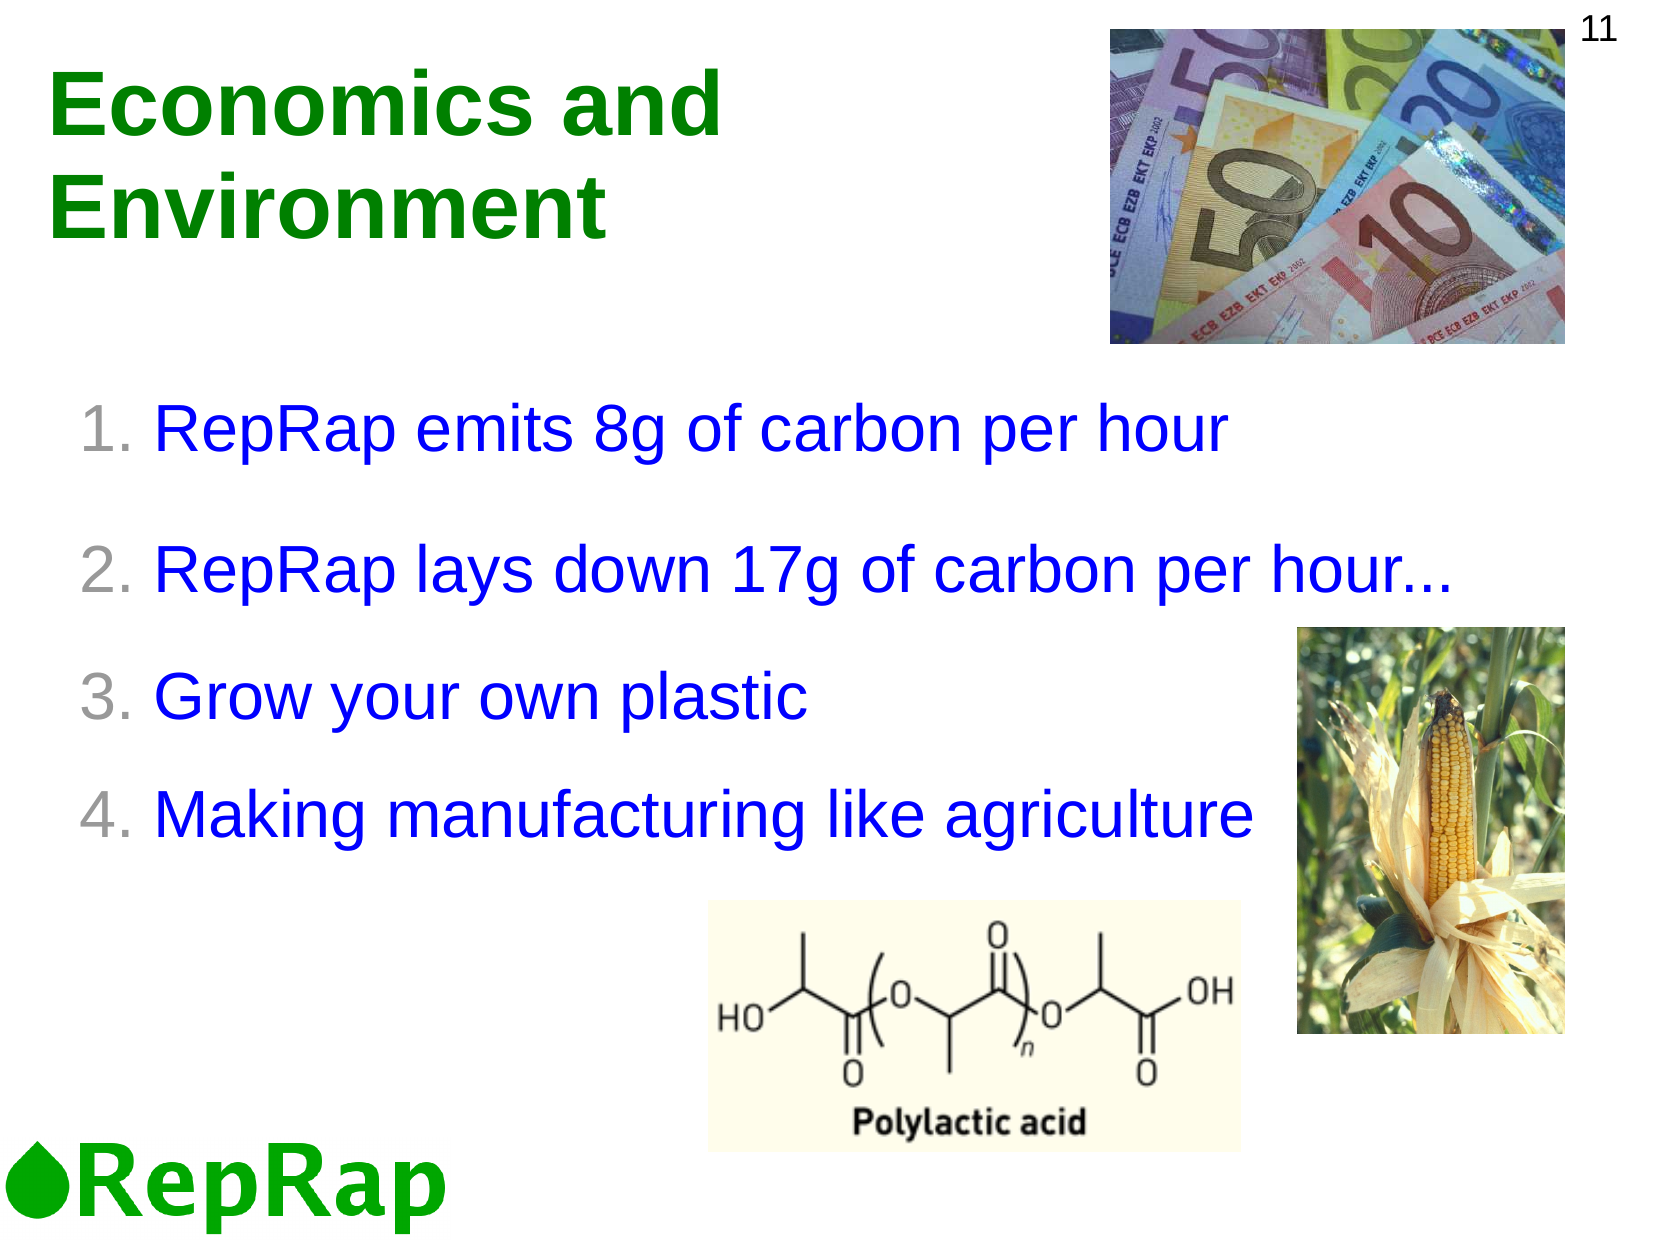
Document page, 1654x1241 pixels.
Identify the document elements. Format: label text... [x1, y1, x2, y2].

picture [1110, 29, 1565, 344]
picture [708, 900, 1241, 1152]
title Economics and Environment [47, 29, 1536, 384]
picture [0, 1137, 451, 1241]
text_box 1. RepRap emits 8g of carbon per hour [64, 383, 1240, 482]
text_box 4. Making manufacturing like agriculture [64, 770, 1270, 869]
text_box 3. Grow your own plastic [64, 651, 822, 750]
picture [1297, 627, 1565, 1034]
text_box 11 [1564, 0, 1654, 62]
text_box 2. RepRap lays down 17g of carbon per hour... [64, 524, 1462, 623]
